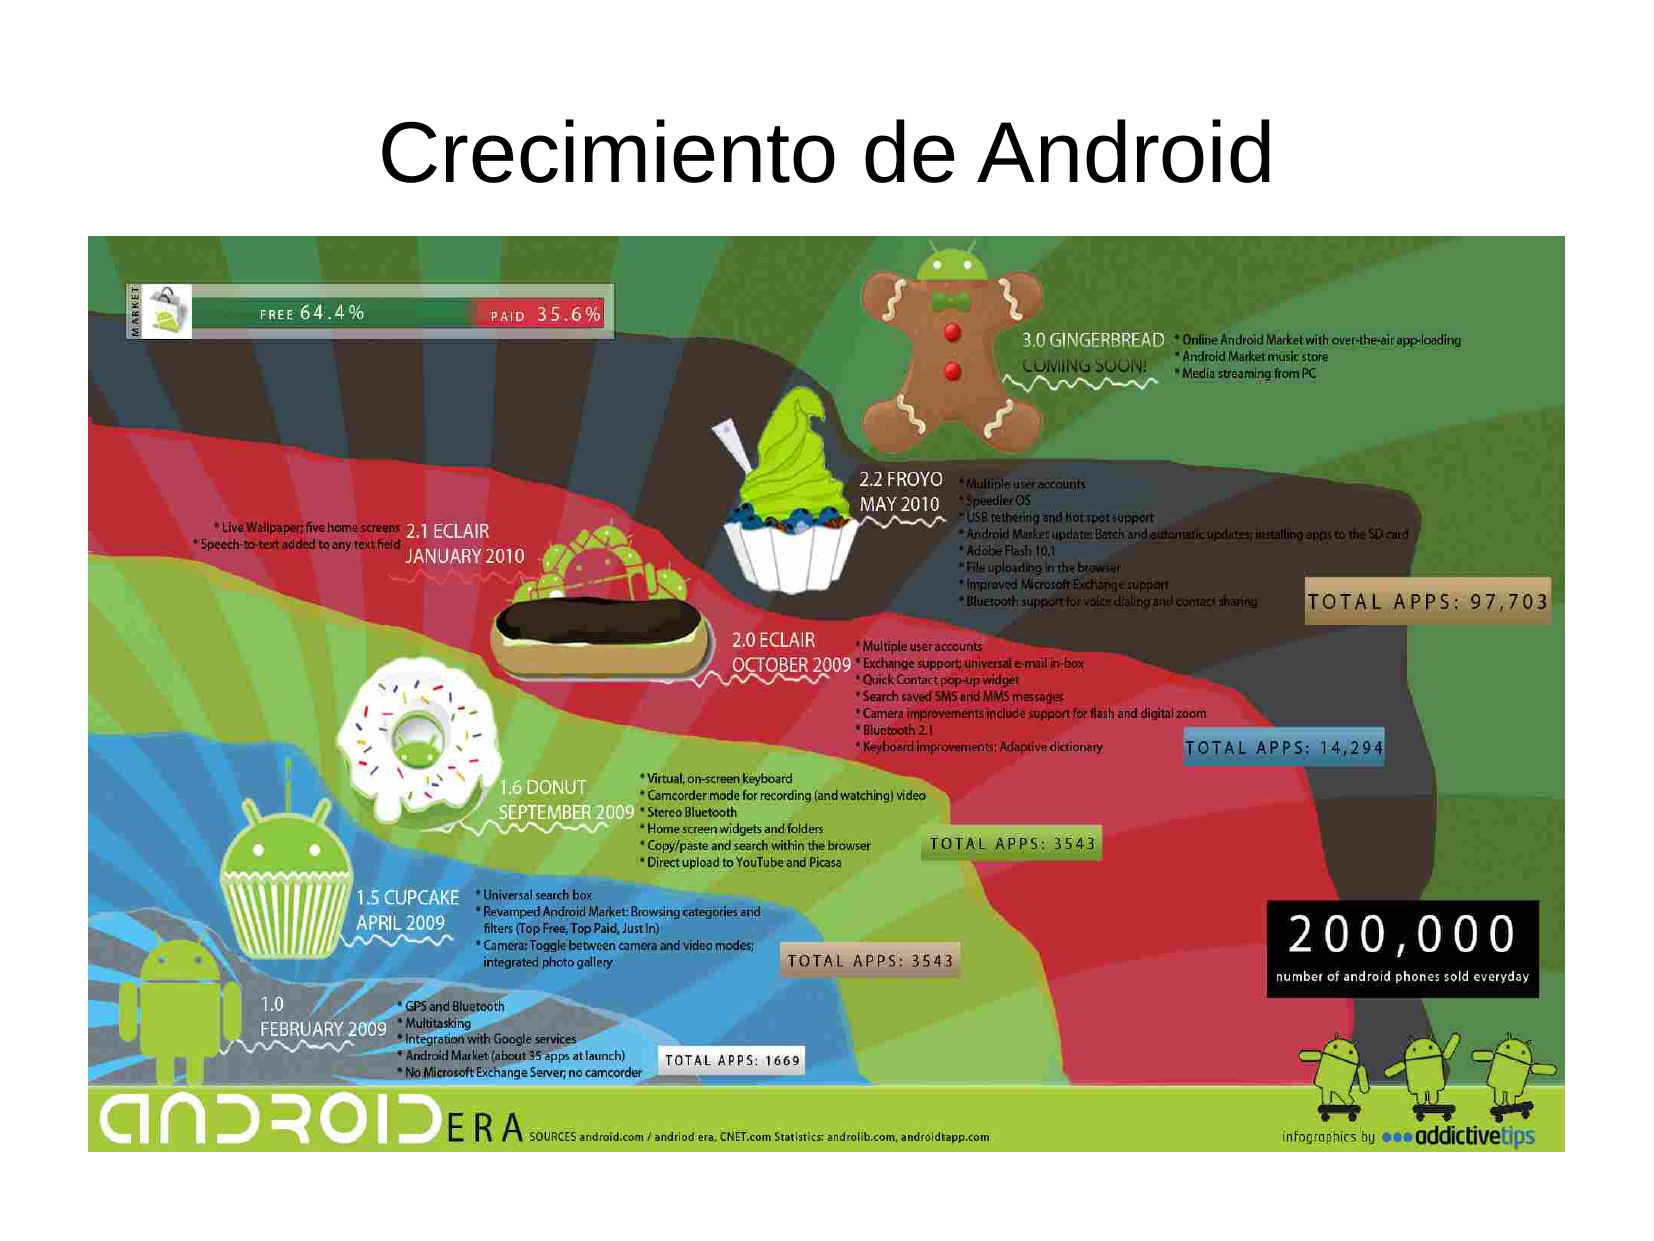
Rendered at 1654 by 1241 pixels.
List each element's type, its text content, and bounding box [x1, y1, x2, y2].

title Crecimiento de Android [82, 49, 1571, 257]
picture [88, 236, 1565, 1152]
